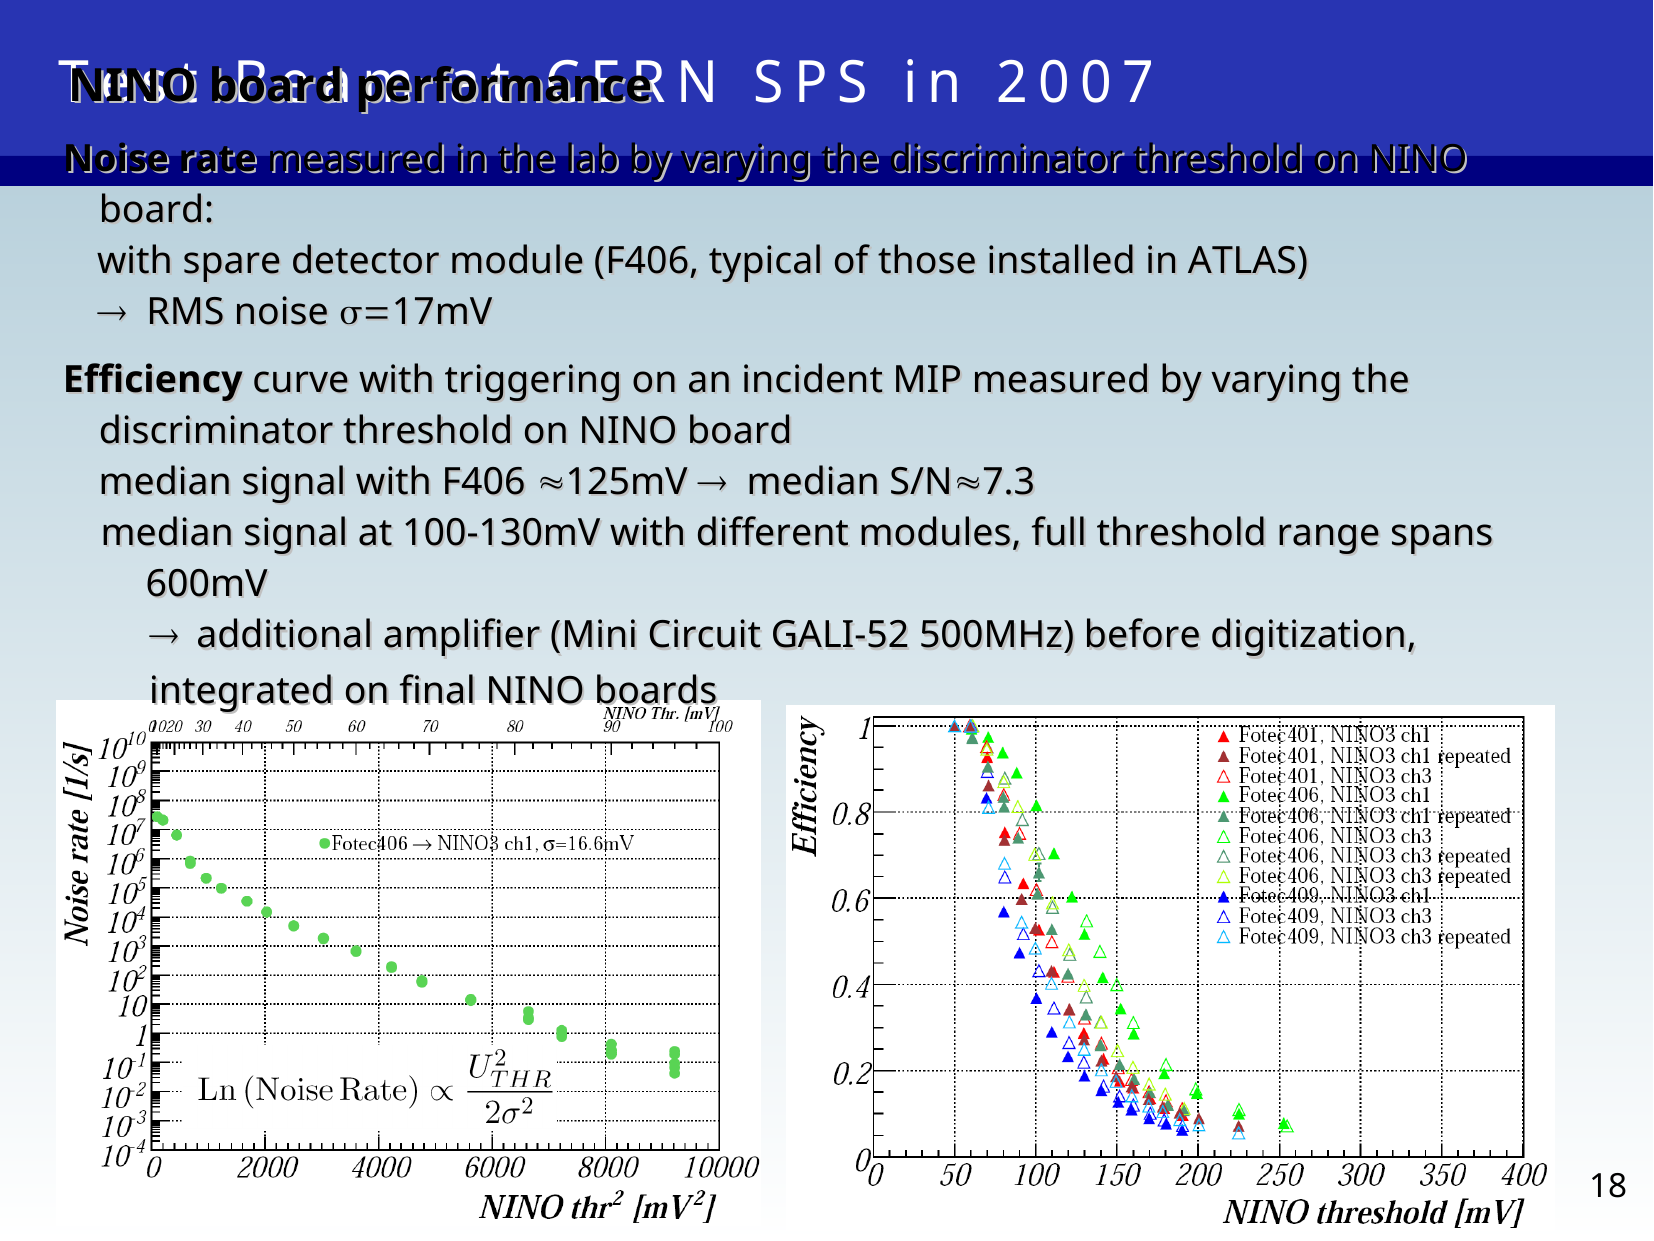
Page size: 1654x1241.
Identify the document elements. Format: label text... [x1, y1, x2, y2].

title Test Beam at CERN SPS in 2007 [58, 5, 1613, 155]
text_box NINO board performance Noise rate measured in the lab by varying the discriminator threshold on NINO board: with spare detector module (F406, typical of those installed in ATLAS)  RMS noise =17mV Efficiency curve with triggering on an incident MIP measured by varying the discriminator threshold on NINO board median signal with F406 ≈125mV  median S/N≈7.3 median signal at 100-130mV with different modules, full threshold range spans 600mV  additional amplifier (Mini Circuit GALI-52 500MHz) before digitization, integrated on final NINO boards [30, 181, 1594, 701]
picture [786, 705, 1555, 1231]
picture [56, 701, 761, 1226]
